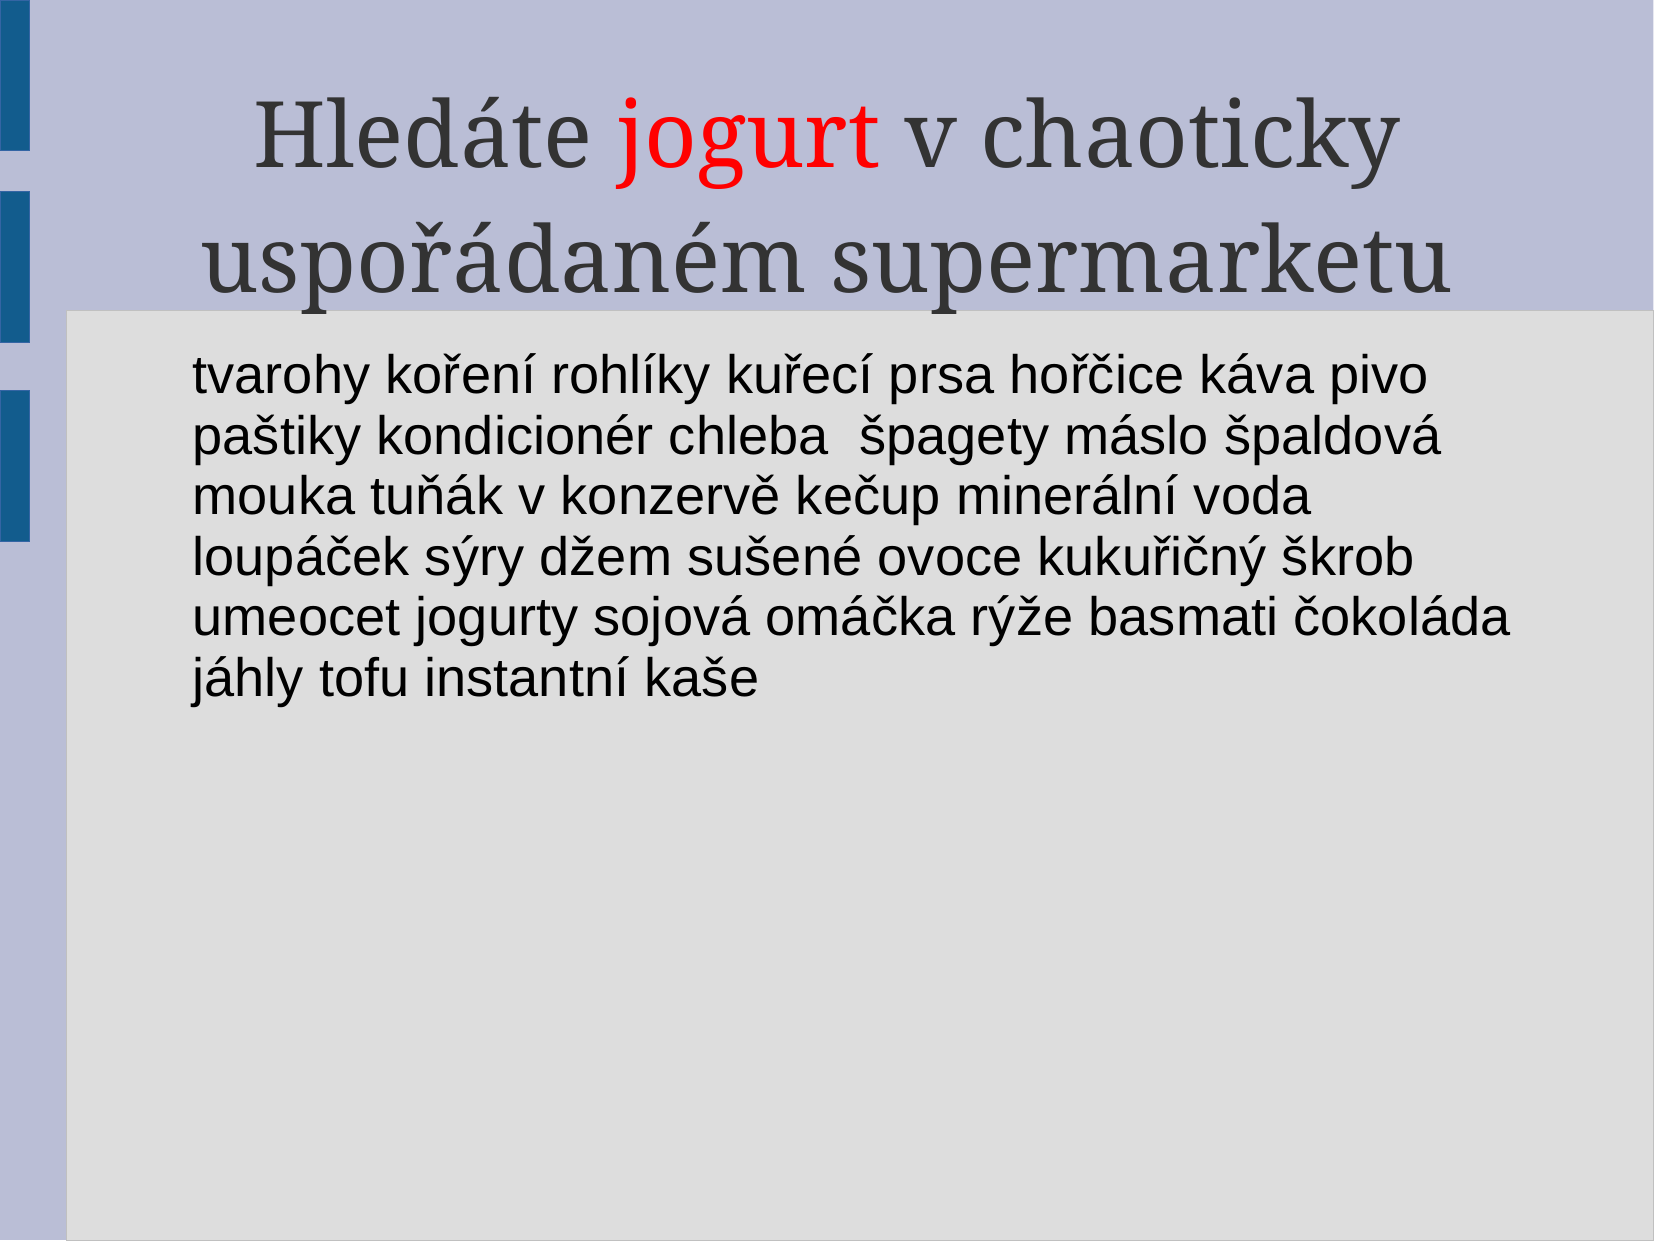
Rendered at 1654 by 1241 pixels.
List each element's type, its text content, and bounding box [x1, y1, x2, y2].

list tvarohy koření rohlíky kuřecí prsa hořčice káva pivo paštiky kondicionér chleba špagety máslo špaldová mouka tuňák v konzervě kečup minerální voda loupáček sýry džem sušené ovoce kukuřičný škrob umeocet jogurty sojová omáčka rýže basmati čokoláda jáhly tofu instantní kaše [121, 344, 1534, 1112]
title Hledáte jogurt v chaoticky uspořádaném supermarketu [121, 90, 1534, 299]
